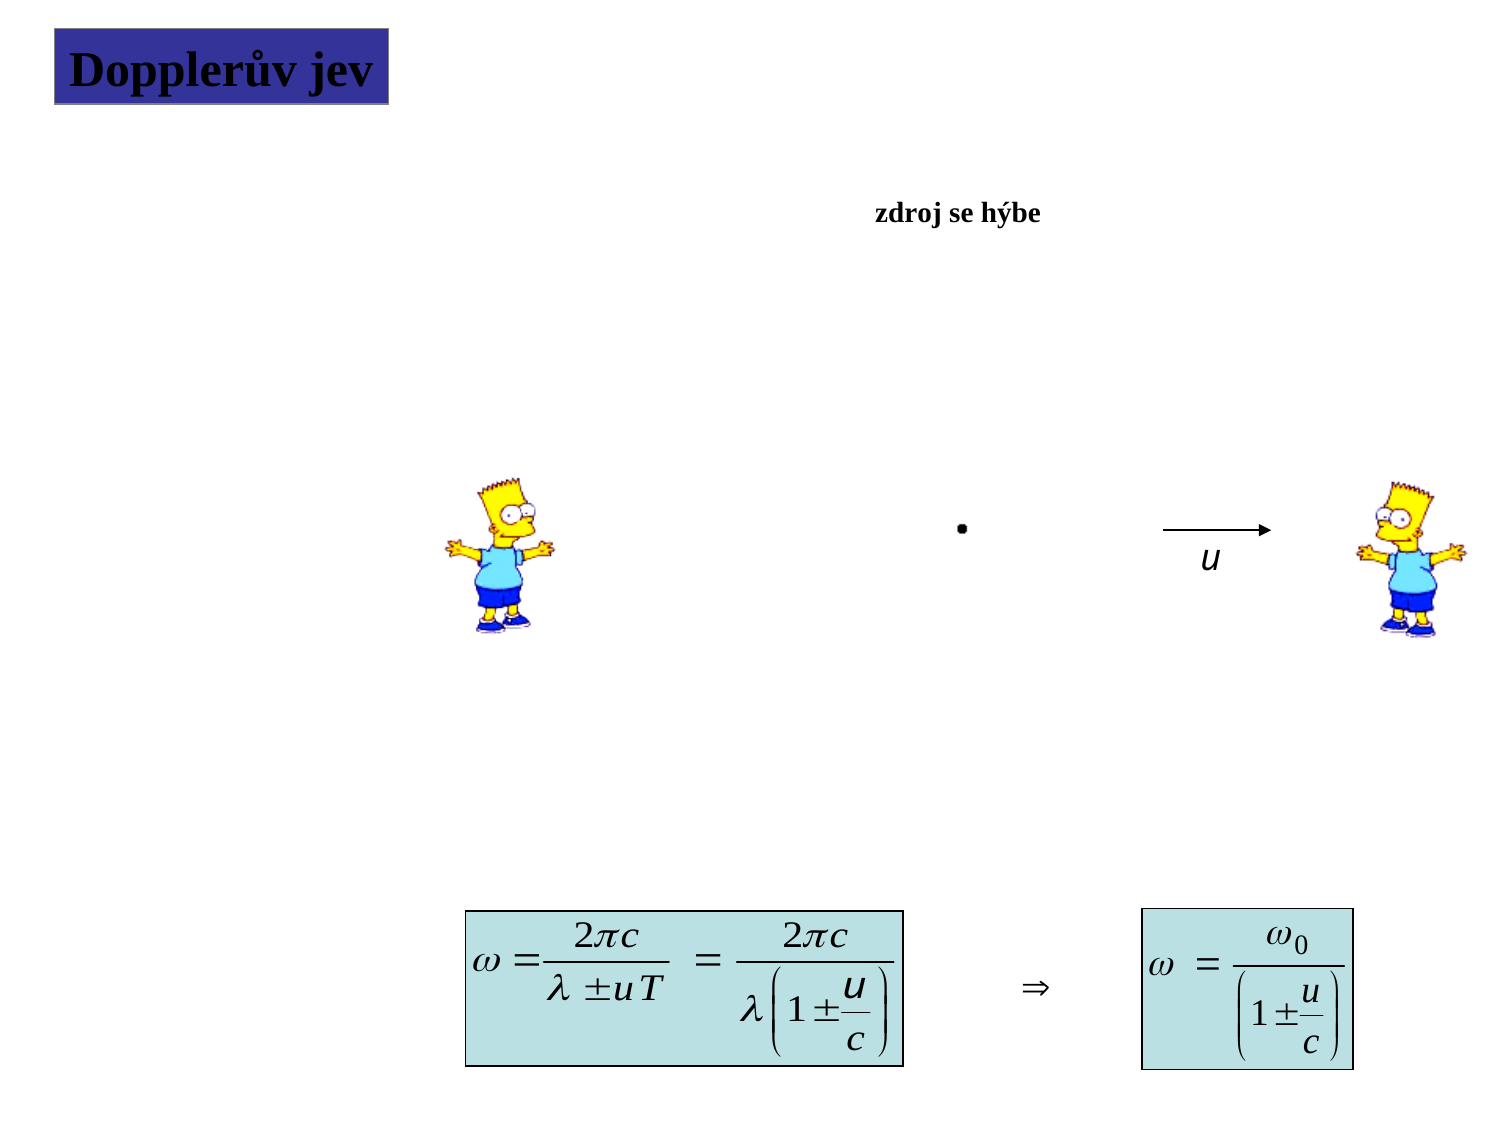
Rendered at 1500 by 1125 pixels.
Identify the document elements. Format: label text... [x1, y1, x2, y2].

chart [1016, 971, 1064, 1009]
chart [1142, 909, 1353, 1069]
picture [443, 475, 558, 637]
picture [737, 324, 1188, 775]
chart [1196, 545, 1230, 581]
text_box Dopplerův jev [54, 28, 389, 104]
picture [1354, 479, 1469, 641]
text_box zdroj se hýbe [860, 186, 1057, 237]
chart [466, 911, 903, 1066]
